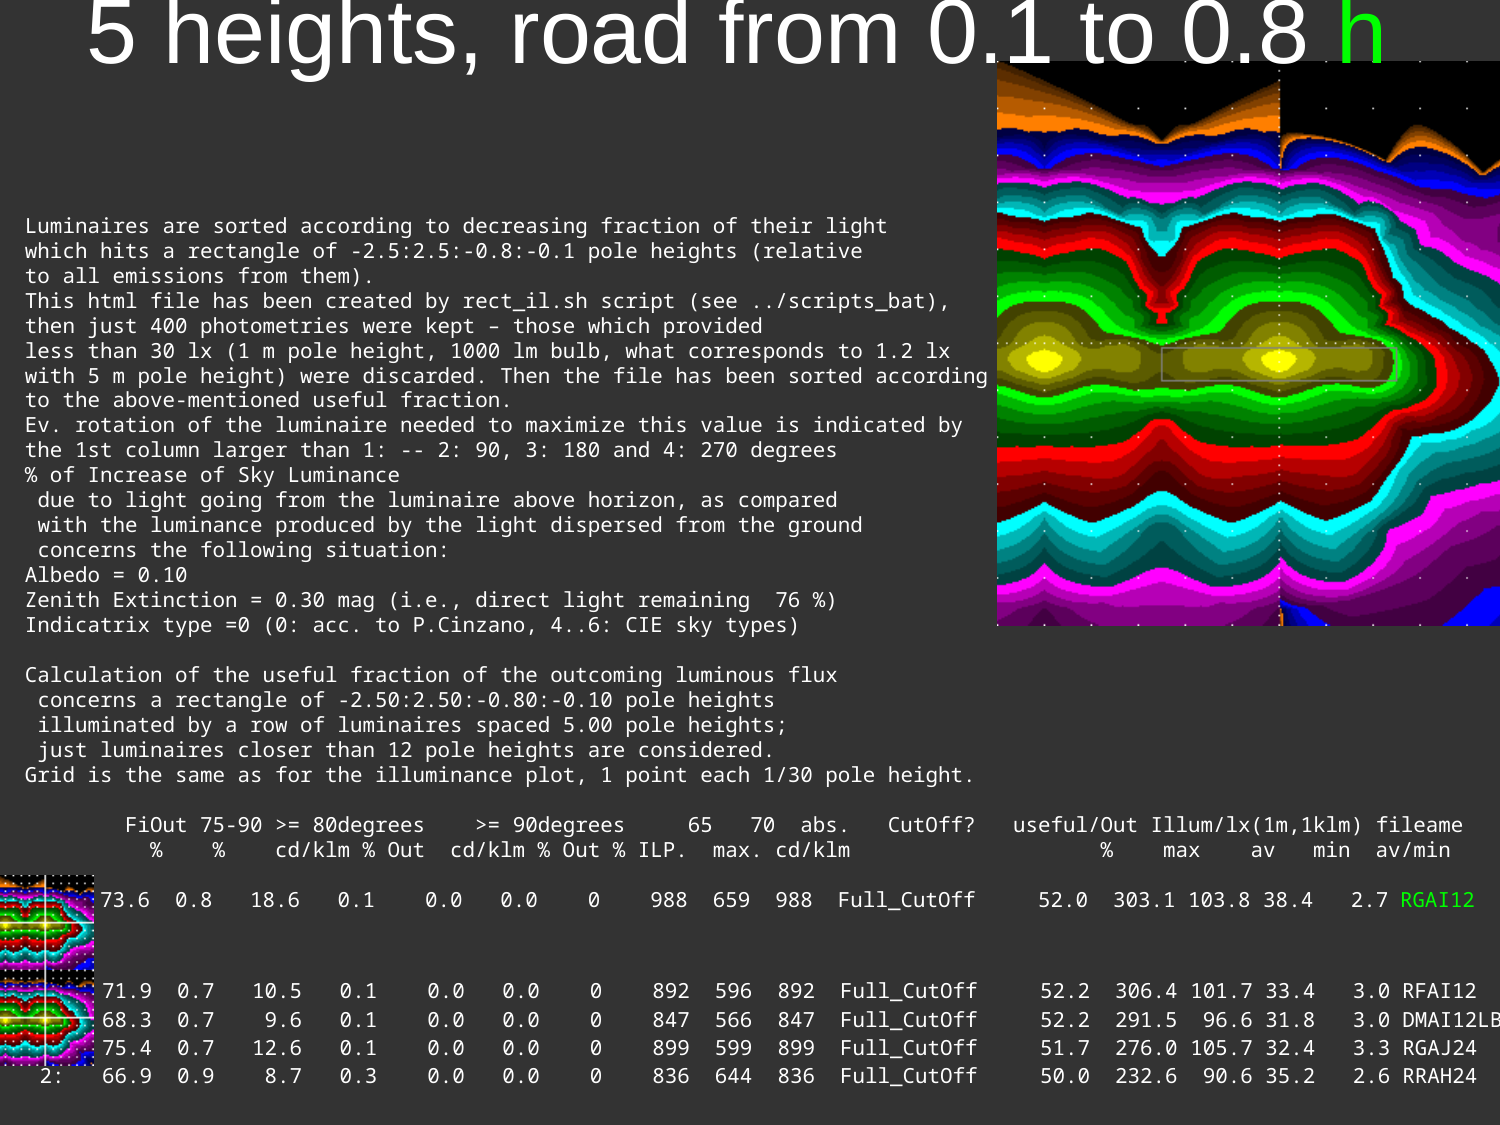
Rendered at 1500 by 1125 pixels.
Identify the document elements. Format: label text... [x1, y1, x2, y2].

picture [0, 875, 94, 1066]
text_box Luminaires are sorted according to decreasing fraction of their light which hits a rectangle of -2.5:2.5:-0.8:-0.1 pole heights (relative to all emissions from them). This html file has been created by rect_il.sh script (see ../scripts_bat), then just 400 photometries were kept – those which provided less than 30 lx (1 m pole height, 1000 lm bulb, what corresponds to 1.2 lx with 5 m pole height) were discarded. Then the file has been sorted according to the above-mentioned useful fraction. Ev. rotation of the luminaire needed to maximize this value is indicated by the 1st column larger than 1: -- 2: 90, 3: 180 and 4: 270 degrees % of Increase of Sky Luminance due to light going from the luminaire above horizon, as compared with the luminance produced by the light dispersed from the ground concerns the following situation: Albedo = 0.10 Zenith Extinction = 0.30 mag (i.e., direct light remaining 76 %) Indicatrix type =0 (0: acc. to P.Cinzano, 4..6: CIE sky types) Calculation of the useful fraction of the outcoming luminous flux concerns a rectangle of -2.50:2.50:-0.80:-0.10 pole heights illuminated by a row of luminaires spaced 5.00 pole heights; just luminaires closer than 12 pole heights are considered. Grid is the same as for the illuminance plot, 1 point each 1/30 pole height. FiOut 75-90 >= 80degrees >= 90degrees 65 70 abs. CutOff? useful/Out Illum/lx(1m,1klm) fileame % % cd/klm % Out cd/klm % Out % ILP. max. cd/klm % max av min av/min 2: 73.6 0.8 18.6 0.1 0.0 0.0 0 988 659 988 Full_CutOff 52.0 303.1 103.8 38.4 2.7 RGAI12 [10, 204, 1490, 945]
picture [997, 61, 1500, 626]
title 5 heights, road from 0.1 to 0.8 h [75, 0, 1425, 153]
text_box 2: 71.9 0.7 10.5 0.1 0.0 0.0 0 892 596 892 Full_CutOff 52.2 306.4 101.7 33.4 3.0 RFAI12 2: 68.3 0.7 9.6 0.1 0.0 0.0 0 847 566 847 Full_CutOff 52.2 291.5 96.6 31.8 3.0 DMAI12LBS 2: 75.4 0.7 12.6 0.1 0.0 0.0 0 899 599 899 Full_CutOff 51.7 276.0 105.7 32.4 3.3 RGAJ24 2: 66.9 0.9 8.7 0.3 0.0 0.0 0 836 644 836 Full_CutOff 50.0 232.6 90.6 35.2 2.6 RRAH24 [12, 970, 1500, 1086]
